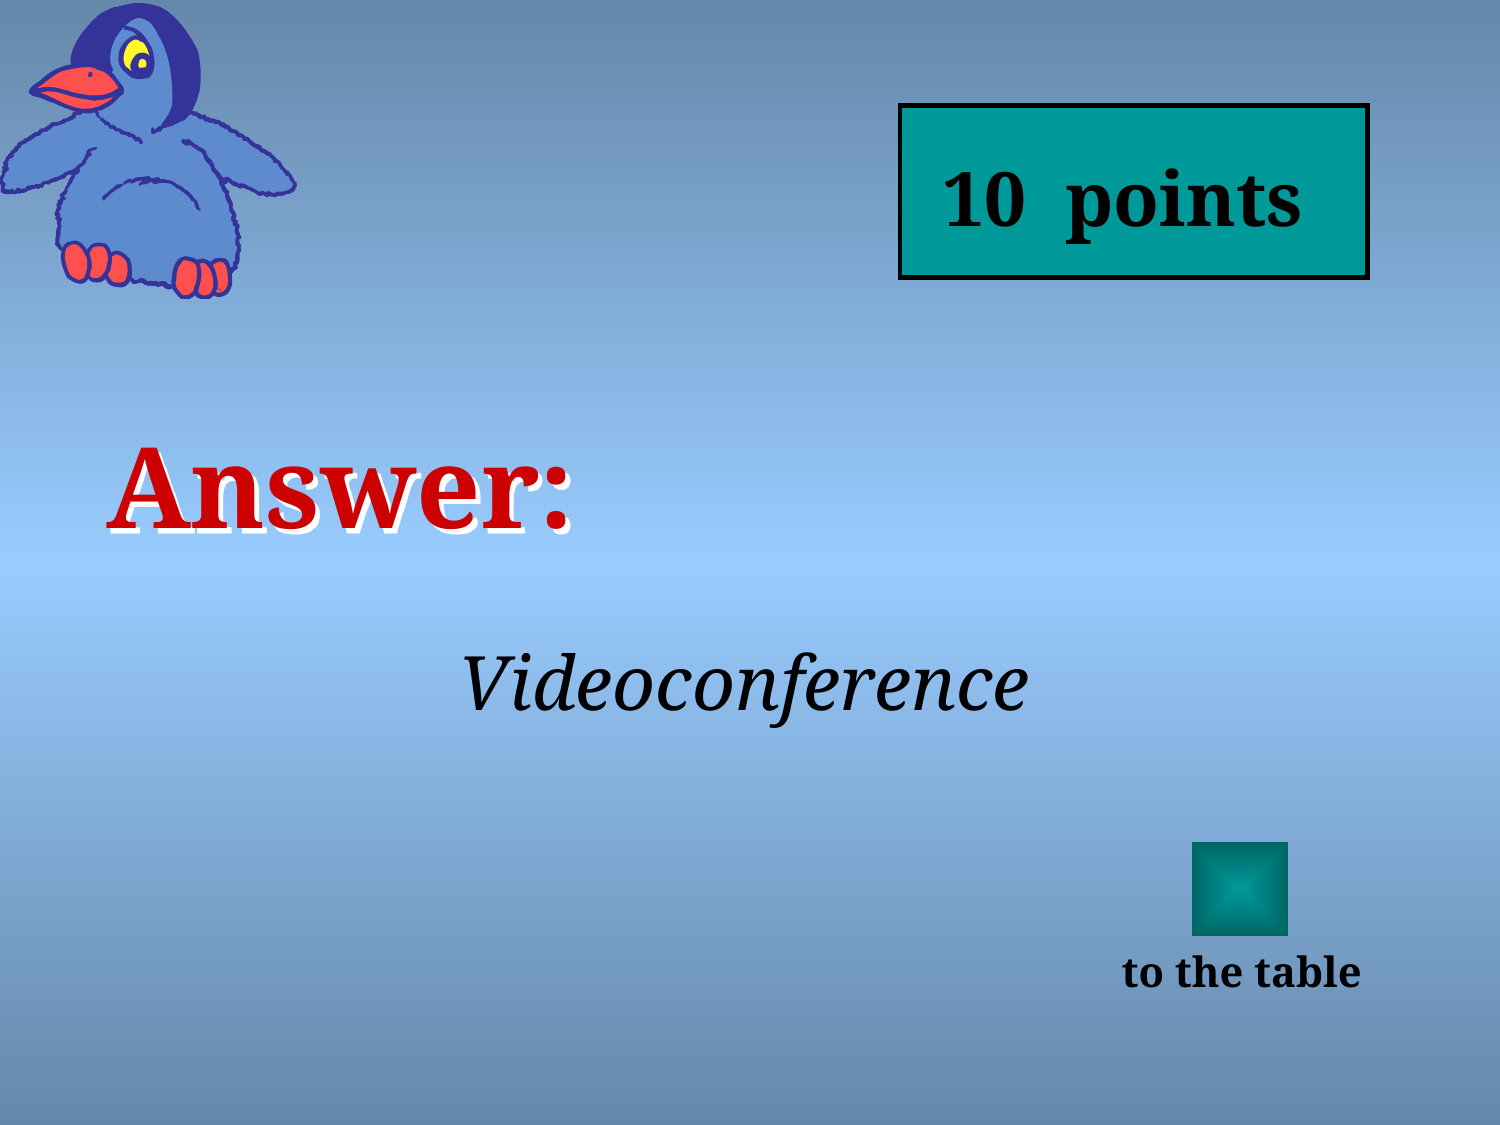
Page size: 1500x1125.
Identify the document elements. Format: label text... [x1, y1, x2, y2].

text_box 10 points [927, 144, 1341, 250]
text_box Videoconference [231, 627, 1258, 733]
text_box [900, 105, 1368, 278]
title Answer: [91, 391, 848, 577]
text_box to the table [1067, 938, 1416, 1004]
text_box [1192, 842, 1288, 936]
